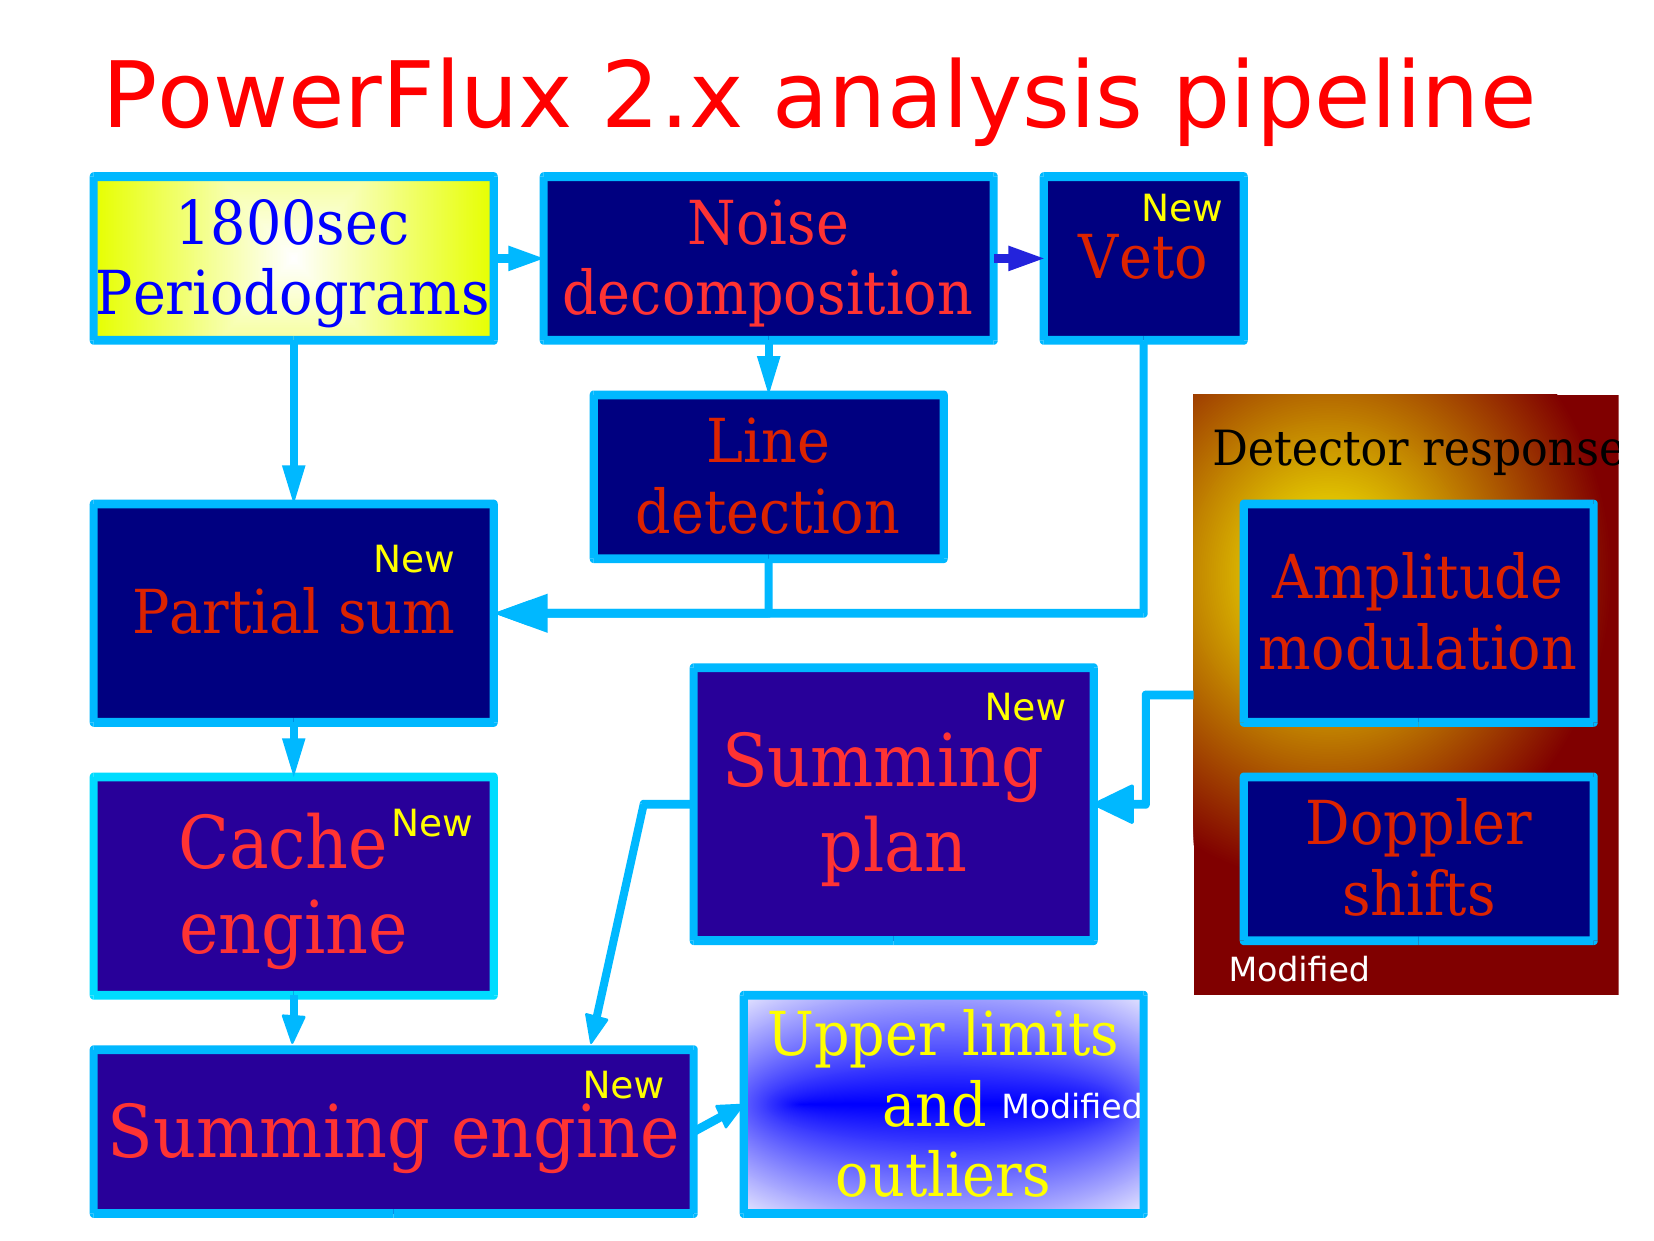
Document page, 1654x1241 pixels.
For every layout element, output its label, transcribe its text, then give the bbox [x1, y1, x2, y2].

title PowerFlux 2.x analysis pipeline [76, 0, 1565, 135]
text_box Modified [1213, 944, 1386, 998]
text_box Modified [986, 1081, 1158, 1135]
text_box New [376, 795, 488, 854]
text_box New [969, 679, 1082, 738]
text_box New [1126, 180, 1238, 240]
text_box New [567, 1057, 680, 1116]
text_box New [358, 531, 470, 590]
chart [22, 135, 1619, 1232]
